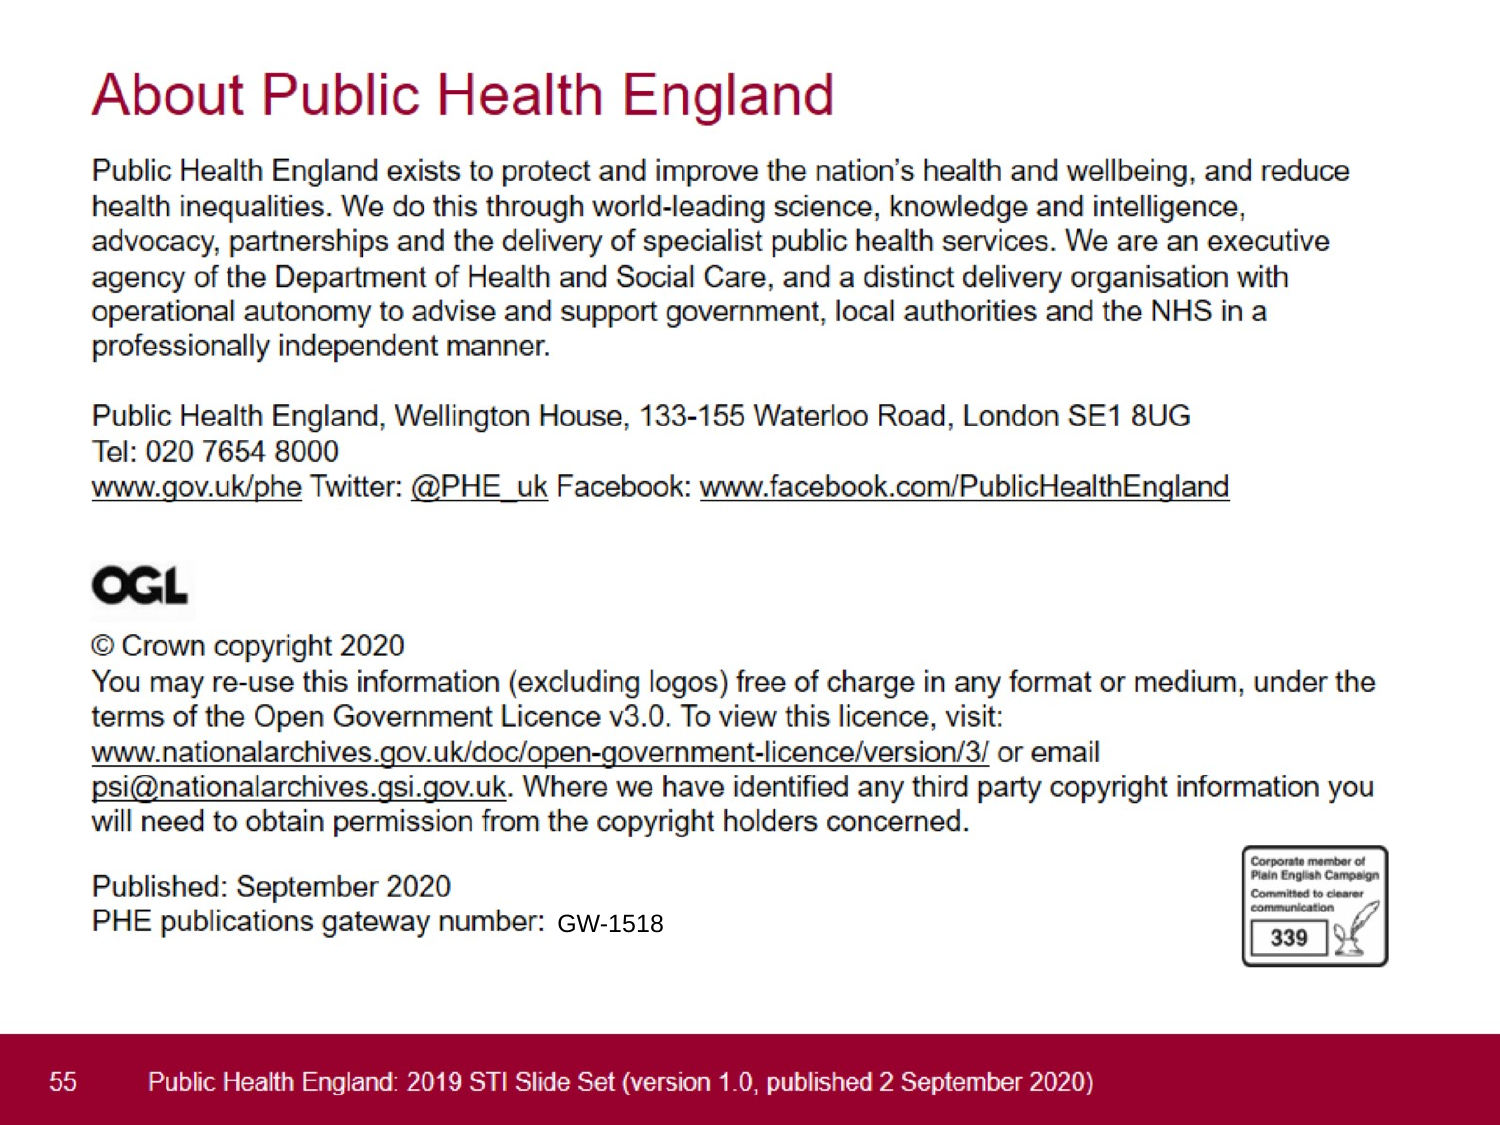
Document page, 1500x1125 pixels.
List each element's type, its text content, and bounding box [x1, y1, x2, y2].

text_box GW-1518 [542, 899, 739, 946]
picture [0, 0, 1500, 1125]
